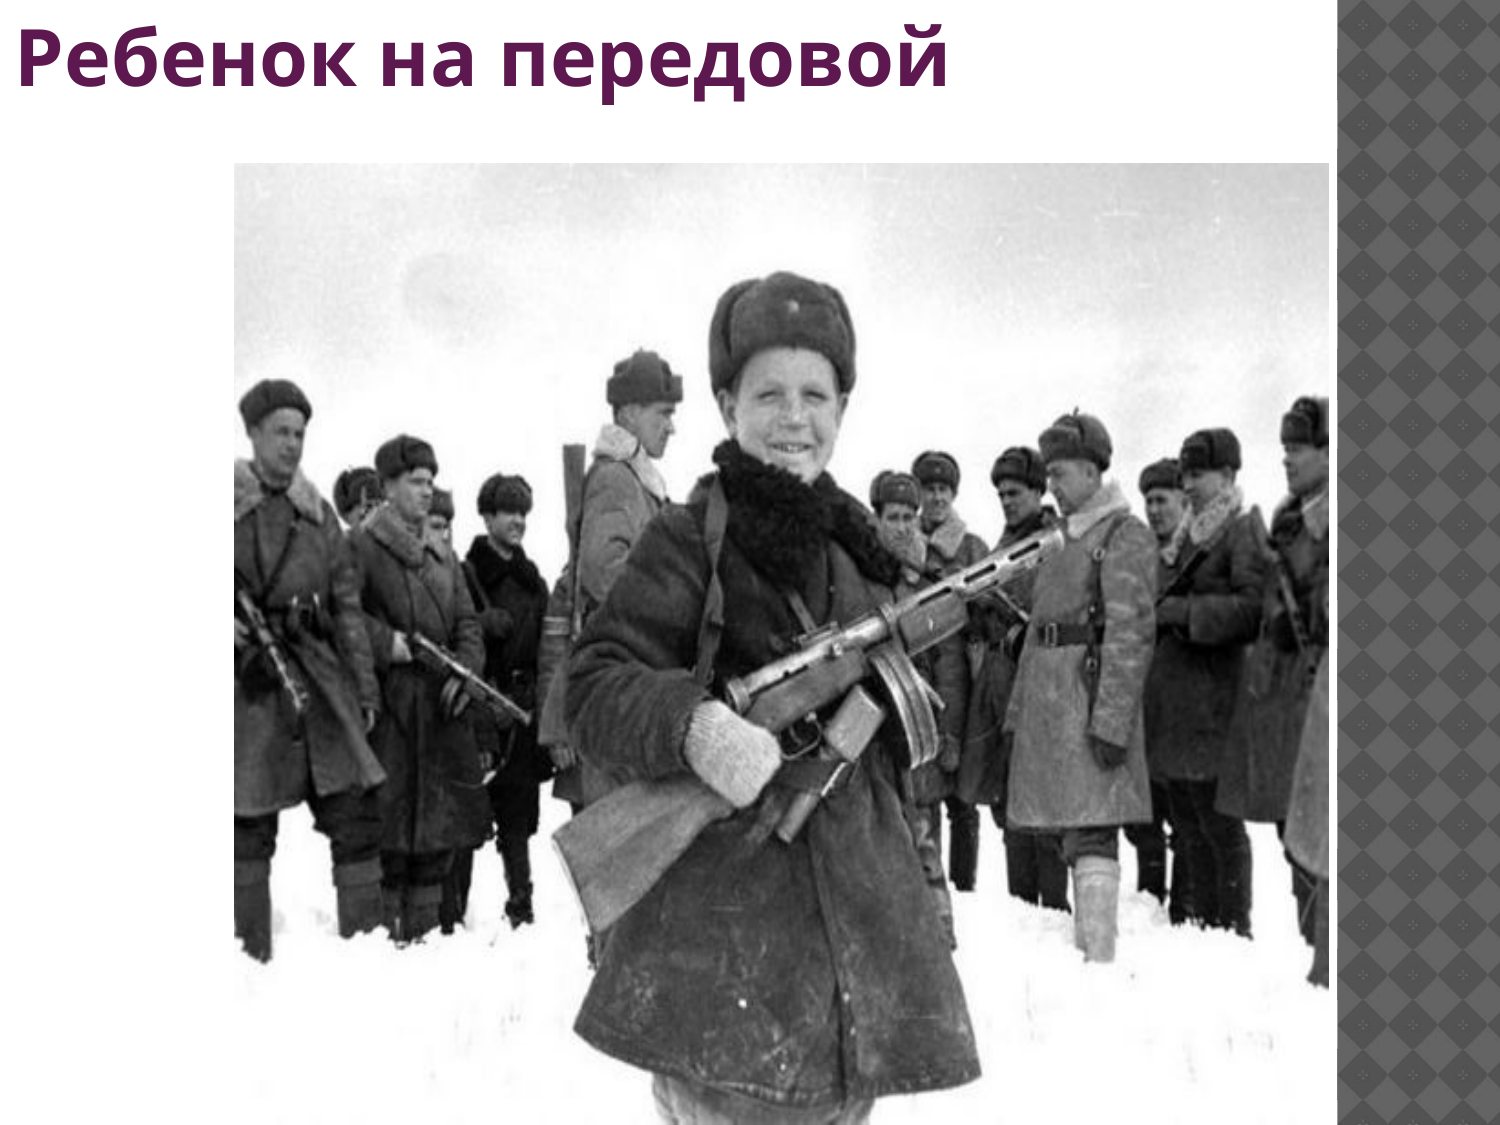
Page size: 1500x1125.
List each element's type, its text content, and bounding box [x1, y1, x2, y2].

picture [234, 164, 1329, 1125]
title Ребенок на передовой [0, 0, 1263, 164]
